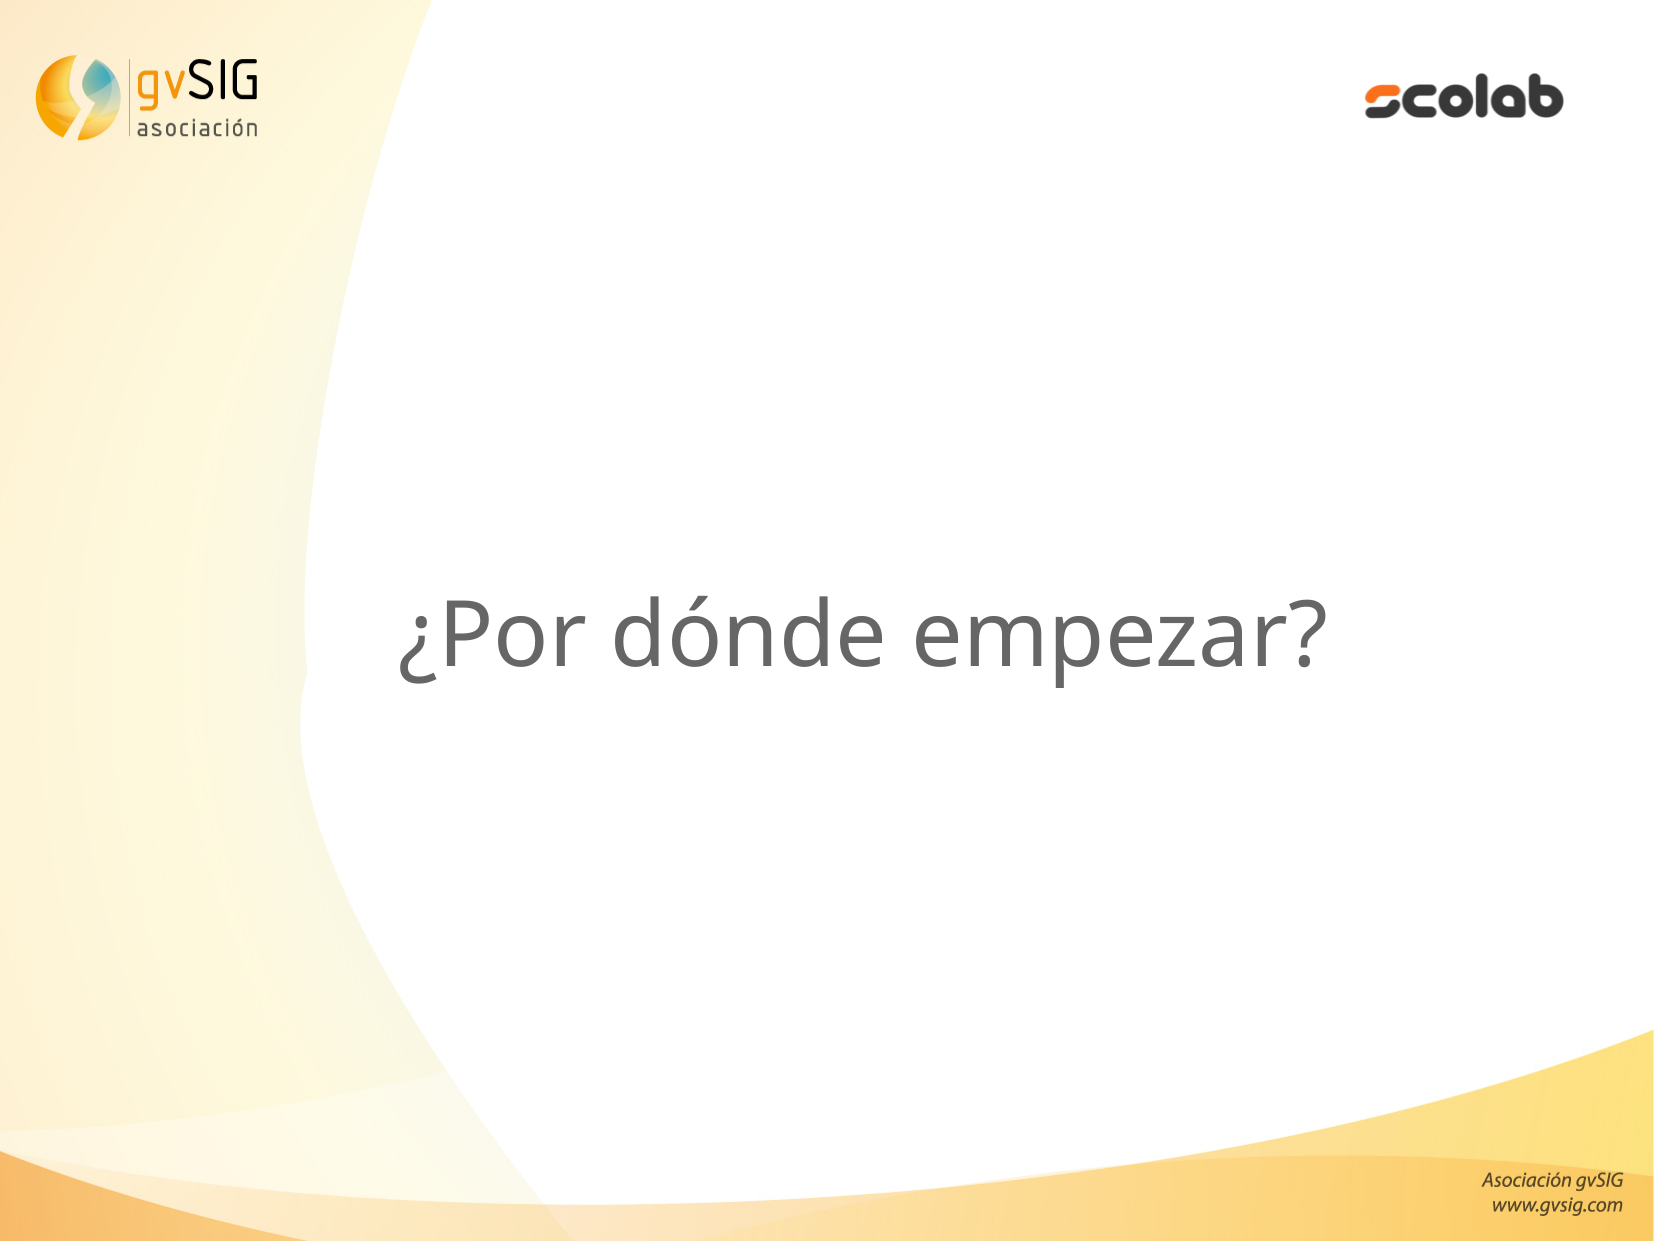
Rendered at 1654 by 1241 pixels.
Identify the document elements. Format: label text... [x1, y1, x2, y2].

picture [0, 0, 1654, 1241]
text_box ¿Por dónde empezar? [383, 561, 1418, 680]
